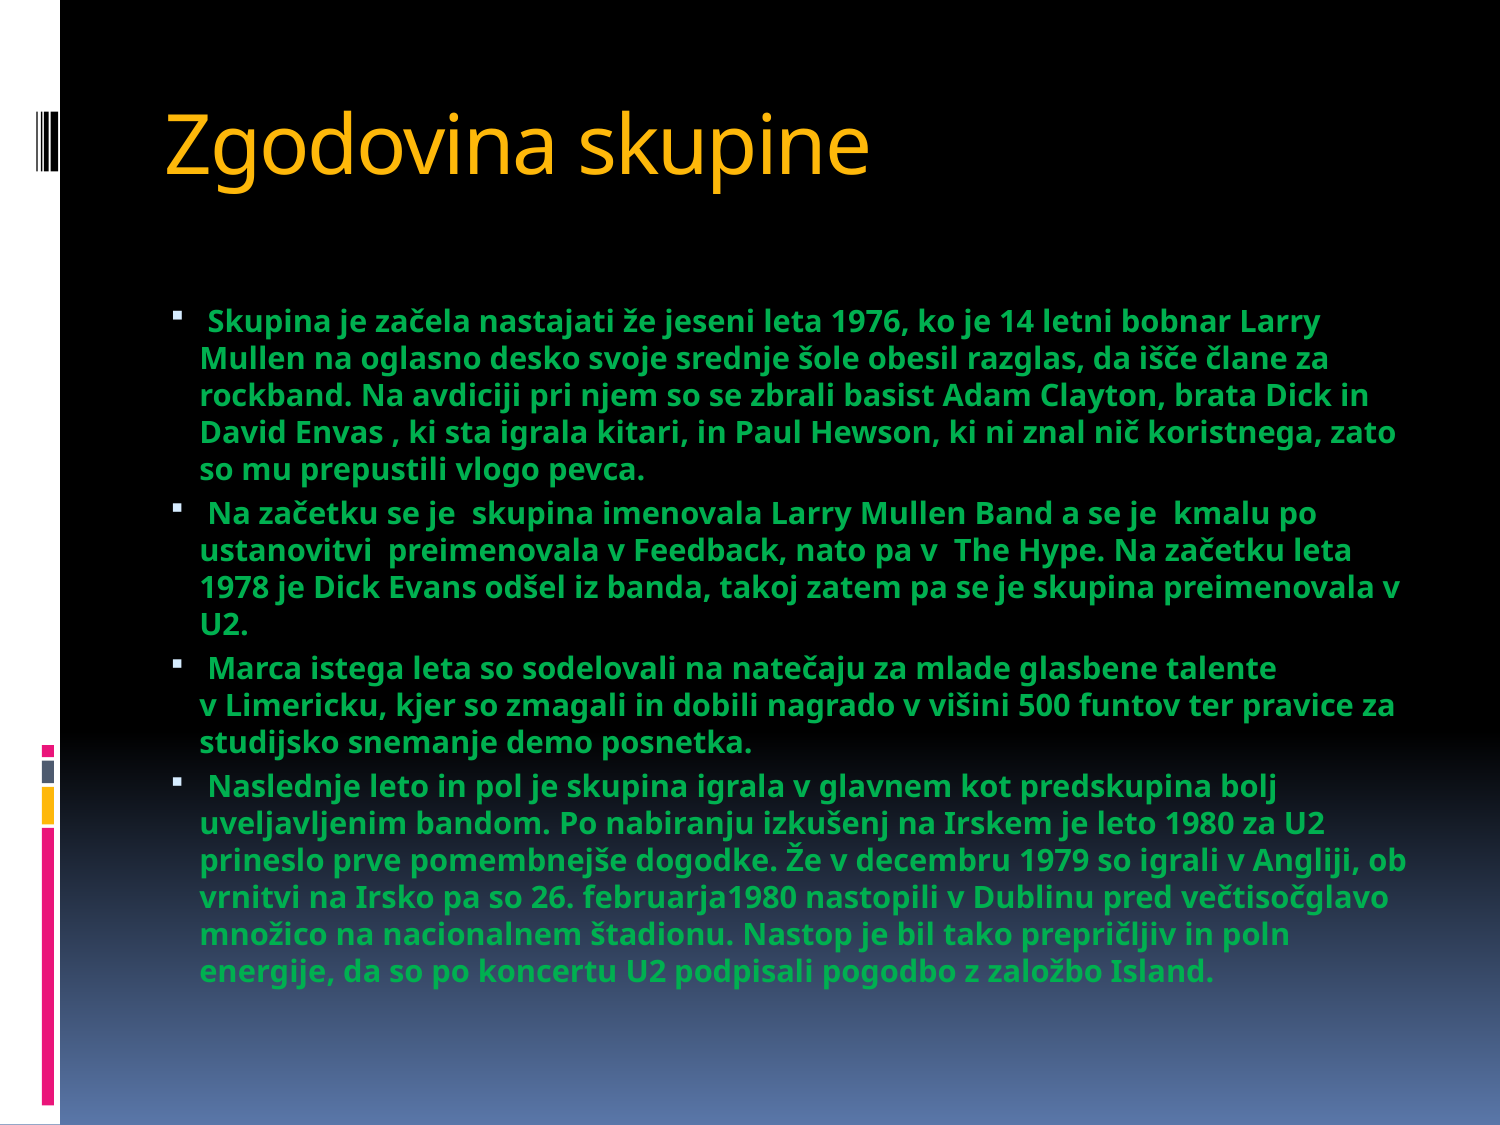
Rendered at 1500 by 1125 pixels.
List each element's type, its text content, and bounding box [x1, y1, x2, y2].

title Zgodovina skupine [150, 84, 1425, 235]
list Skupina je začela nastajati že jeseni leta 1976, ko je 14 letni bobnar Larry Mullen na oglasno desko svoje srednje šole obesil razglas, da išče člane za rockband. Na avdiciji pri njem so se zbrali basist Adam Clayton, brata Dick in David Envas , ki sta igrala kitari, in Paul Hewson, ki ni znal nič koristnega, zato so mu prepustili vlogo pevca. Na začetku se je skupina imenovala Larry Mullen Band a se je kmalu po ustanovitvi preimenovala v Feedback, nato pa v The Hype. Na začetku leta 1978 je Dick Evans odšel iz banda, takoj zatem pa se je skupina preimenovala v U2. Marca istega leta so sodelovali na natečaju za mlade glasbene talente v Limericku, kjer so zmagali in dobili nagrado v višini 500 funtov ter pravice za studijsko snemanje demo posnetka. Naslednje leto in pol je skupina igrala v glavnem kot predskupina bolj uveljavljenim bandom. Po nabiranju izkušenj na Irskem je leto 1980 za U2 prineslo prve pomembnejše dogodke. Že v decembru 1979 so igrali v Angliji, ob vrnitvi na Irsko pa so 26. februarja1980 nastopili v Dublinu pred večtisočglavo množico na nacionalnem štadionu. Nastop je bil tako prepričljiv in poln energije, da so po koncertu U2 podpisali pogodbo z založbo Island. [150, 292, 1425, 1043]
